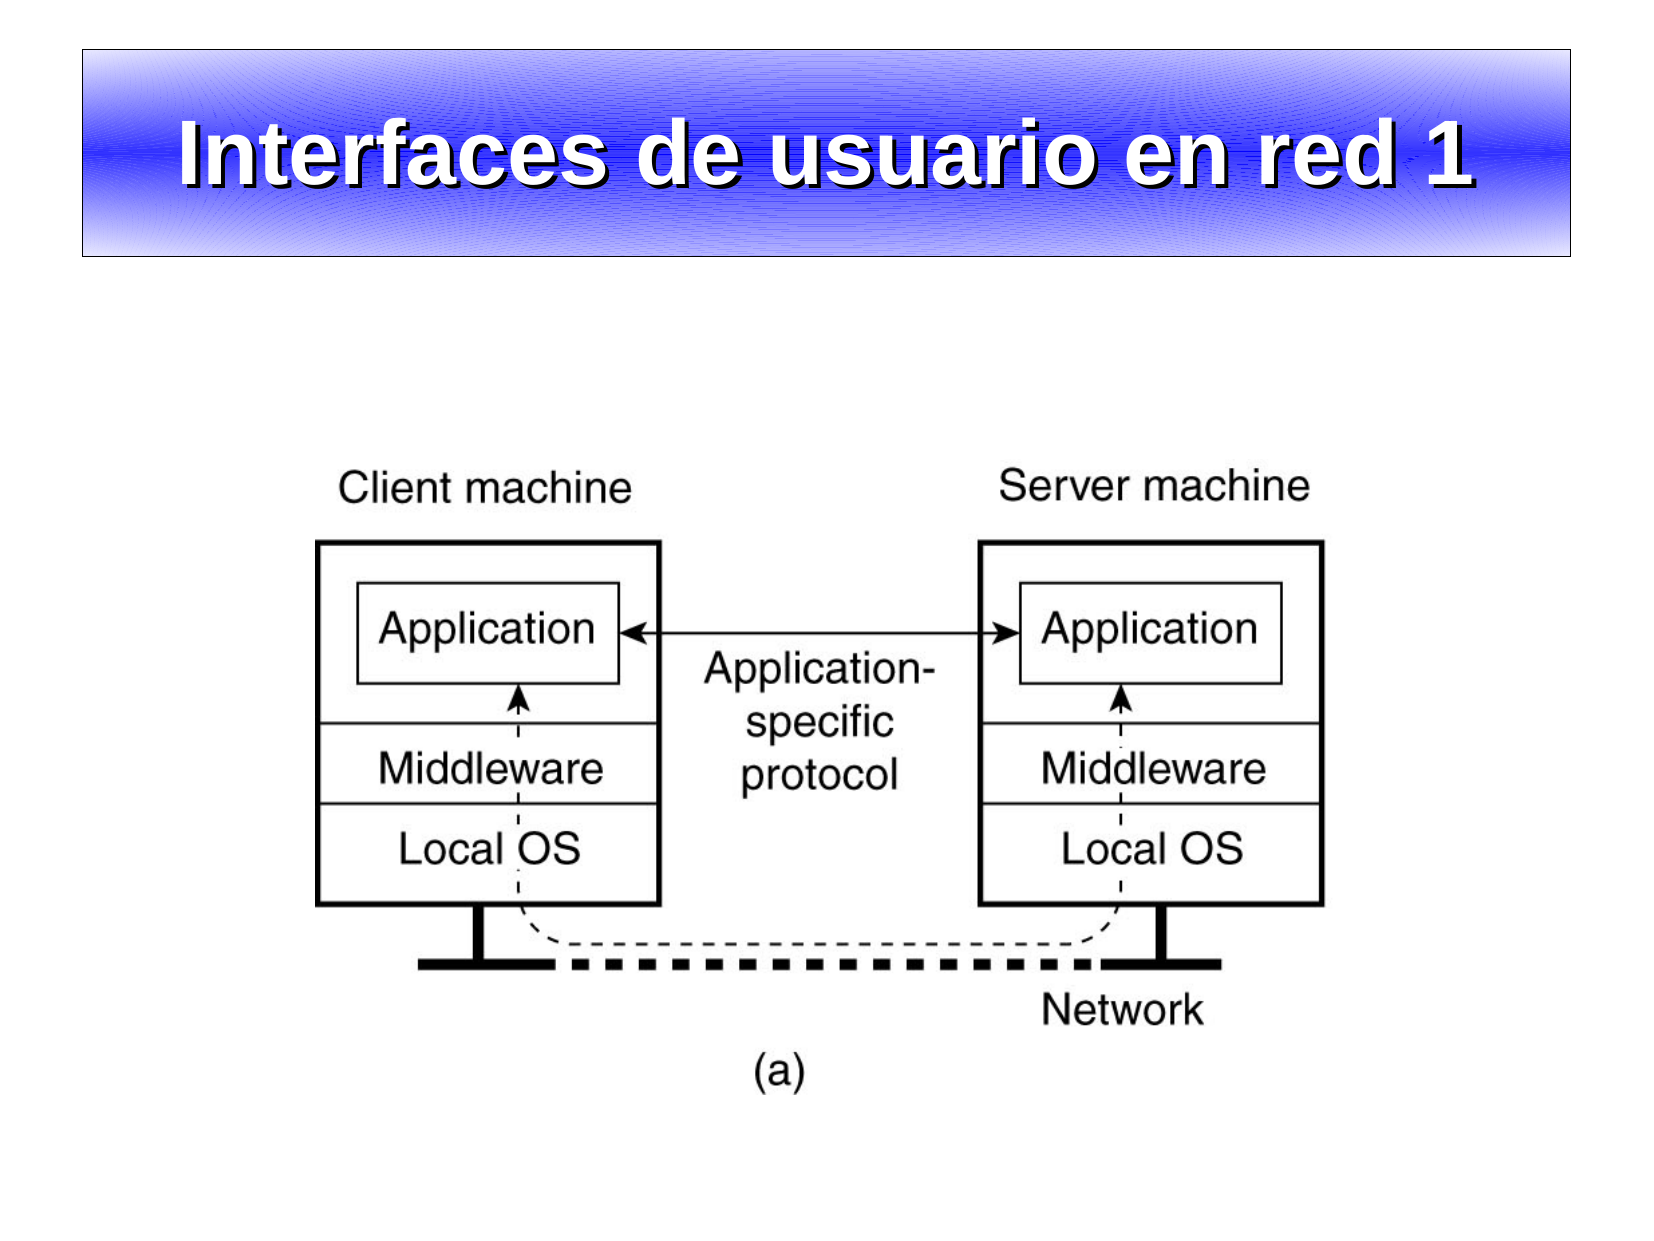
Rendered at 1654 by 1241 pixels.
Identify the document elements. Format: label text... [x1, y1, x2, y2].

title Interfaces de usuario en red 1 [82, 49, 1571, 257]
picture [314, 459, 1368, 1096]
